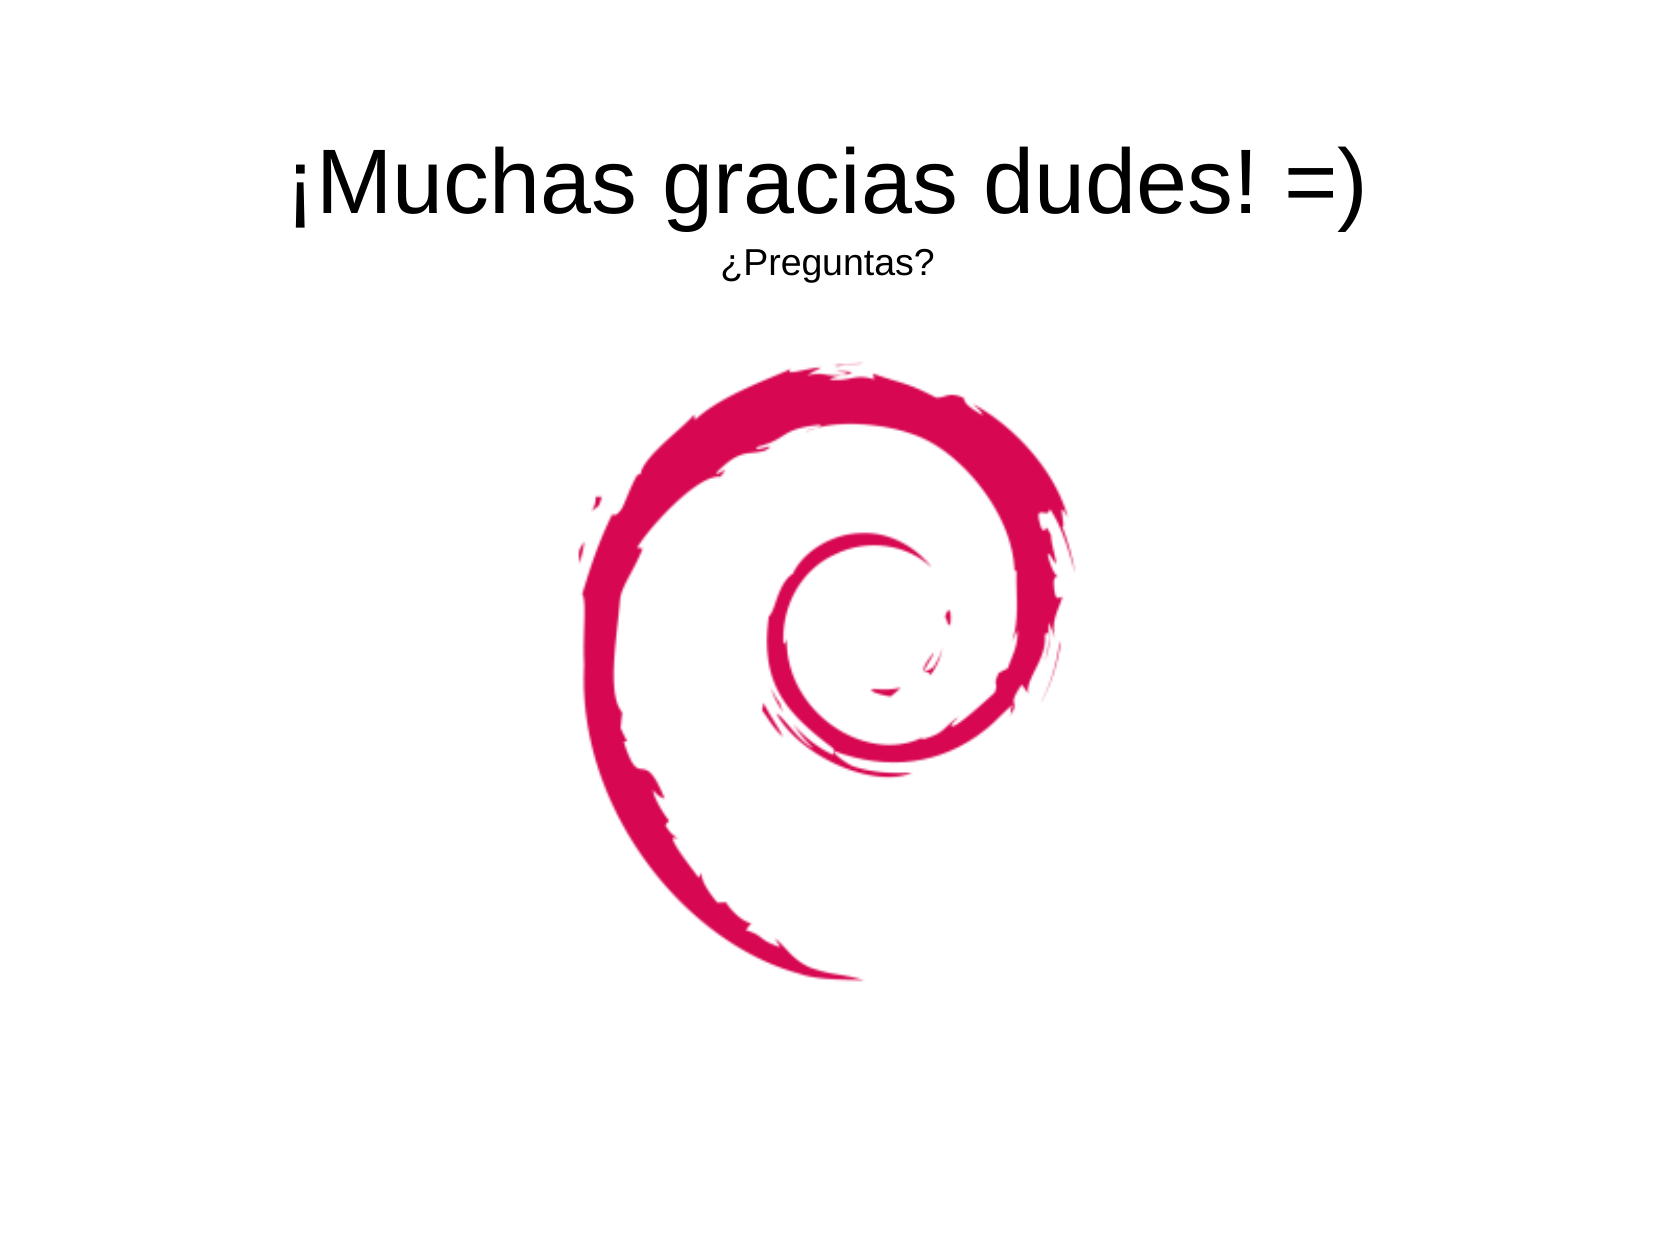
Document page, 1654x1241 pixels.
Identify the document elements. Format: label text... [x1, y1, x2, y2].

picture [571, 360, 1078, 986]
title ¡Muchas gracias dudes! =) ¿Preguntas? [121, 102, 1534, 311]
